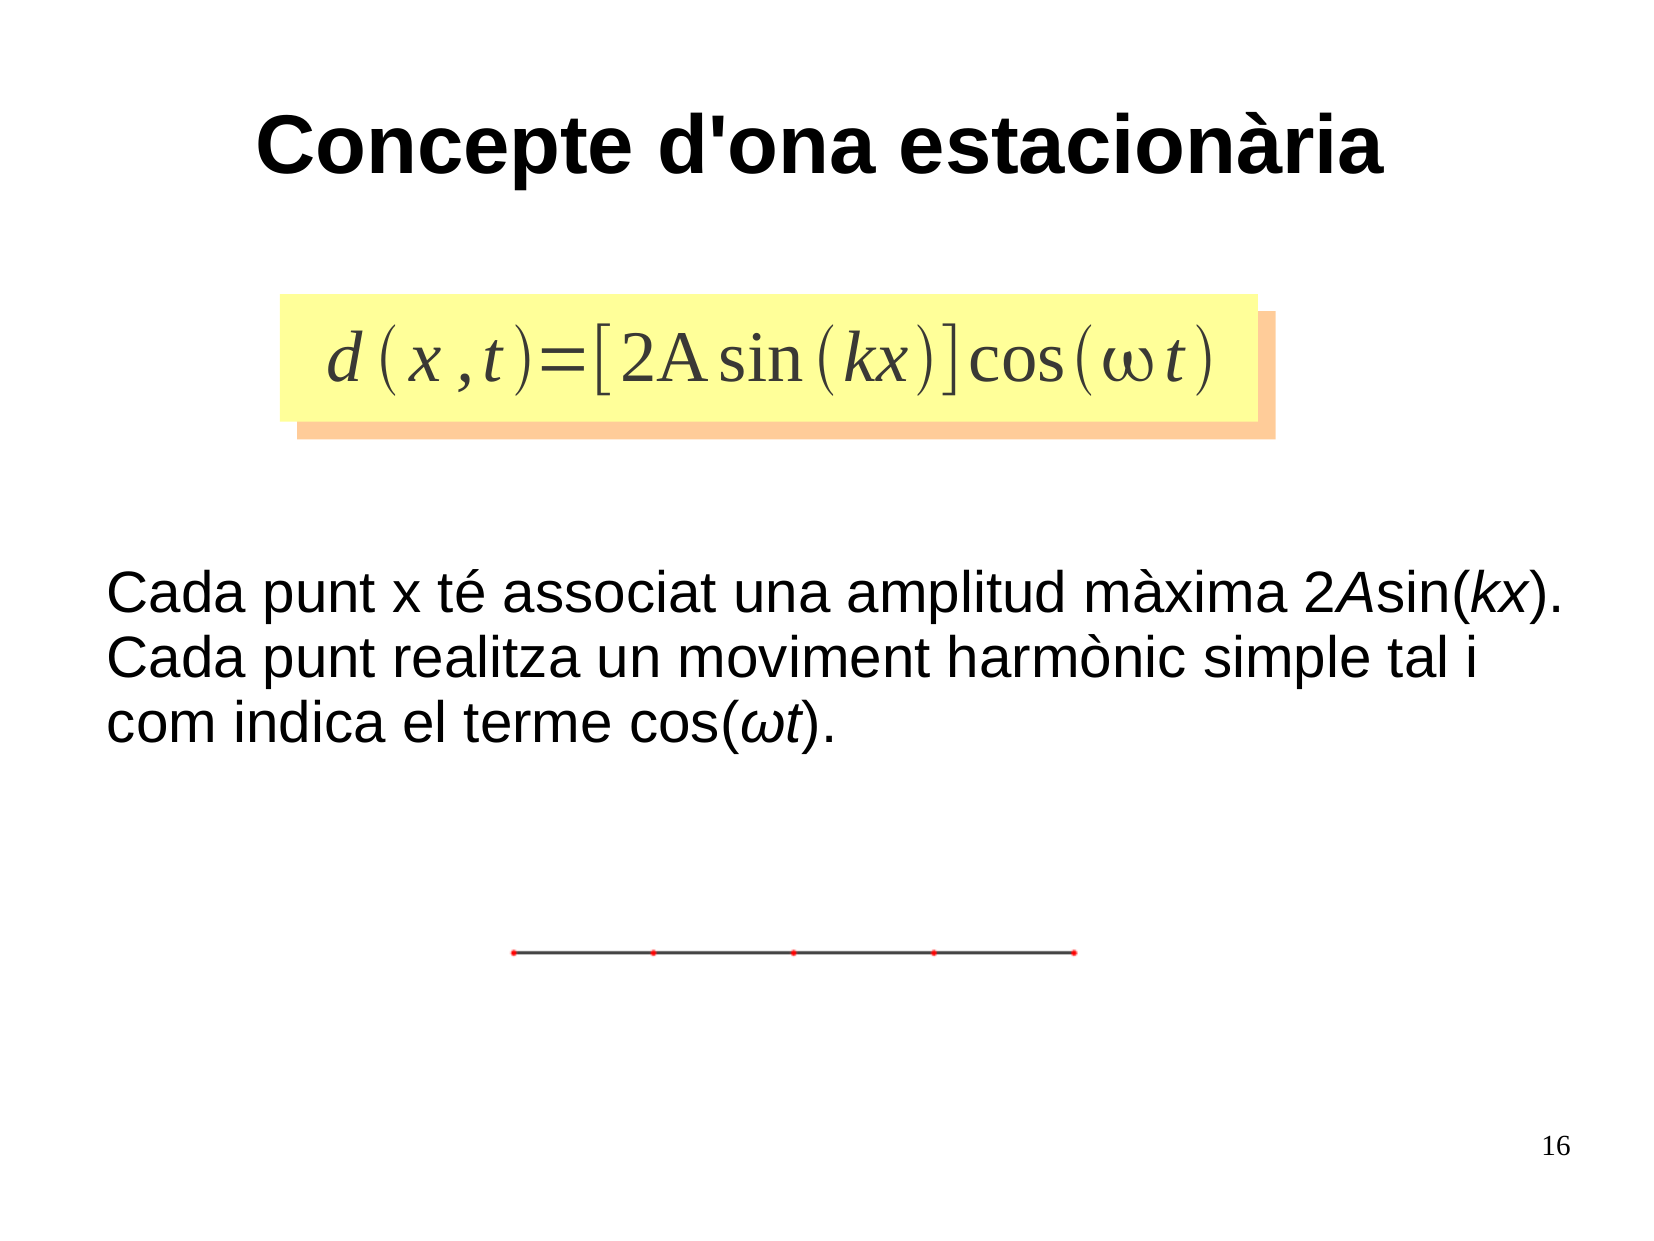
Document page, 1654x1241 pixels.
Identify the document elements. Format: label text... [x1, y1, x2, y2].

text_box Concepte d'ona estacionària [240, 90, 1425, 199]
picture [493, 874, 1095, 1032]
text_box Cada punt x té associat una amplitud màxima 2Asin(kx). Cada punt realitza un moviment harmònic simple tal i com indica el terme cos(ωt). [92, 552, 1581, 763]
text_box [279, 294, 1258, 422]
chart [318, 317, 1223, 401]
